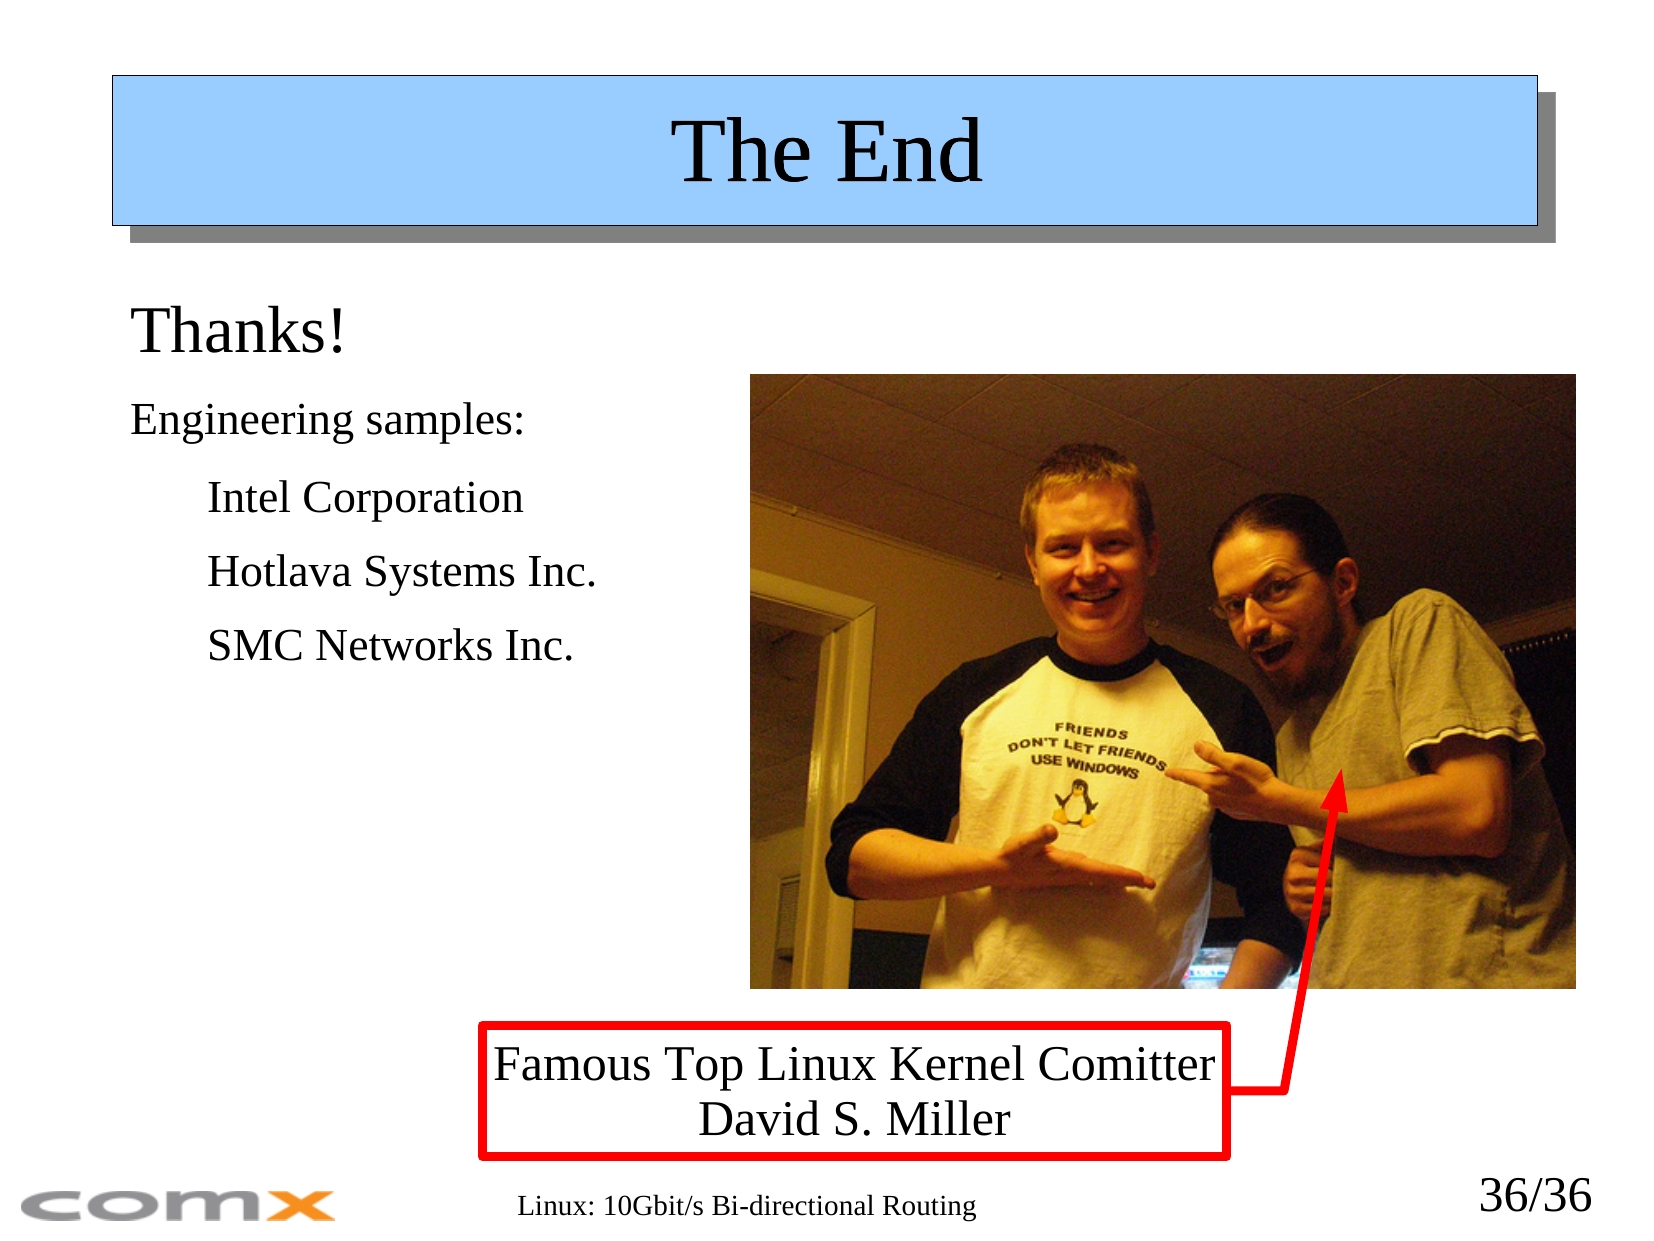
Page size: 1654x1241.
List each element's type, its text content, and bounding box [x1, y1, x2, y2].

picture [750, 374, 1576, 989]
picture [21, 1191, 335, 1221]
list Thanks! Engineering samples: Intel Corporation Hotlava Systems Inc. SMC Networks Inc. [112, 292, 1538, 1051]
text_box Famous Top Linux Kernel Comitter David S. Miller [482, 1025, 1227, 1157]
title The End [116, 75, 1538, 226]
